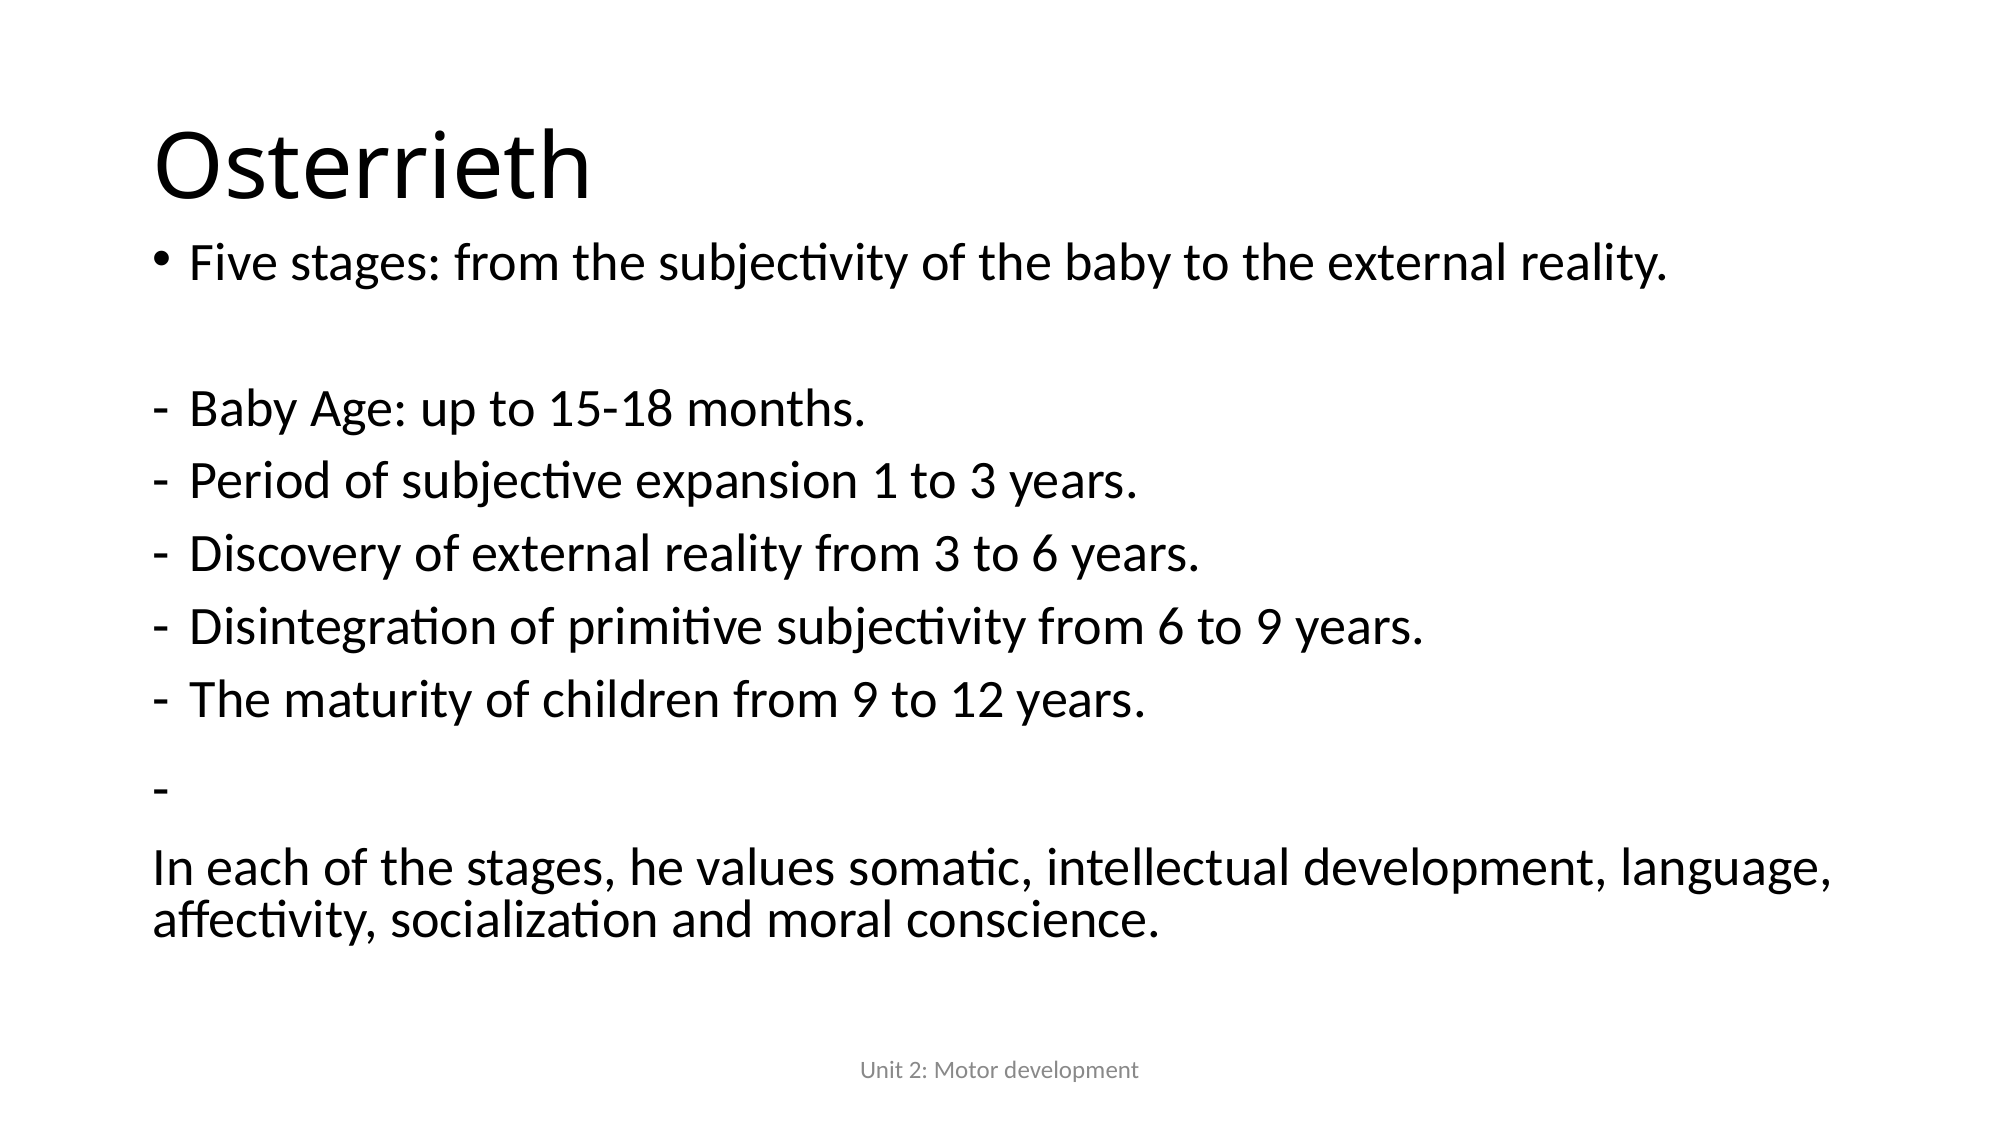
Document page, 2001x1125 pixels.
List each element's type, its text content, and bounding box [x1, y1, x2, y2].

title Osterrieth [137, 59, 1863, 231]
list Five stages: from the subjectivity of the baby to the external reality. Baby Age: up to 15-18 months. Period of subjective expansion 1 to 3 years. Discovery of external reality from 3 to 6 years. Disintegration of primitive subjectivity from 6 to 9 years. The maturity of children from 9 to 12 years. In each of the stages, he values ​​somatic, intellectual development, language, affectivity, socialization and moral conscience. [137, 231, 1863, 1088]
text_box Unit 2: Motor development [662, 1042, 1338, 1103]
